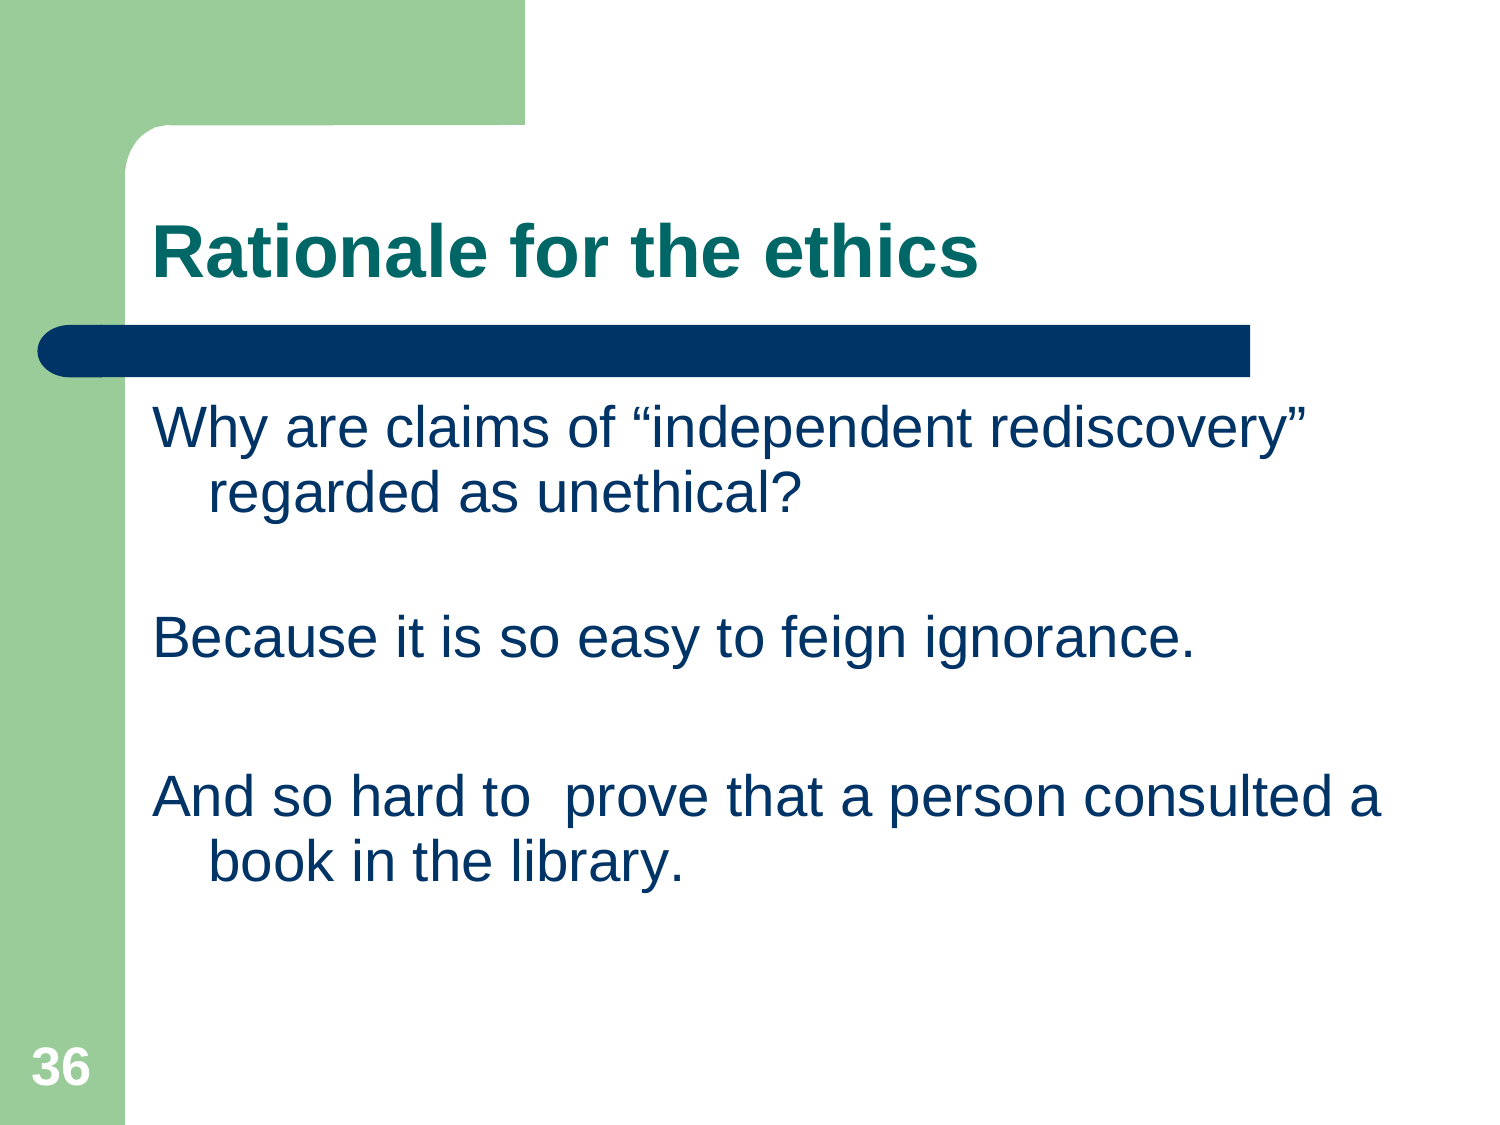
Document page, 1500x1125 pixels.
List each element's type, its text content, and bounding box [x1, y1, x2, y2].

title Rationale for the ethics [136, 136, 1414, 301]
list Why are claims of “independent rediscovery” regarded as unethical? Because it is so easy to feign ignorance. And so hard to prove that a person consulted a book in the library. [137, 387, 1400, 1021]
